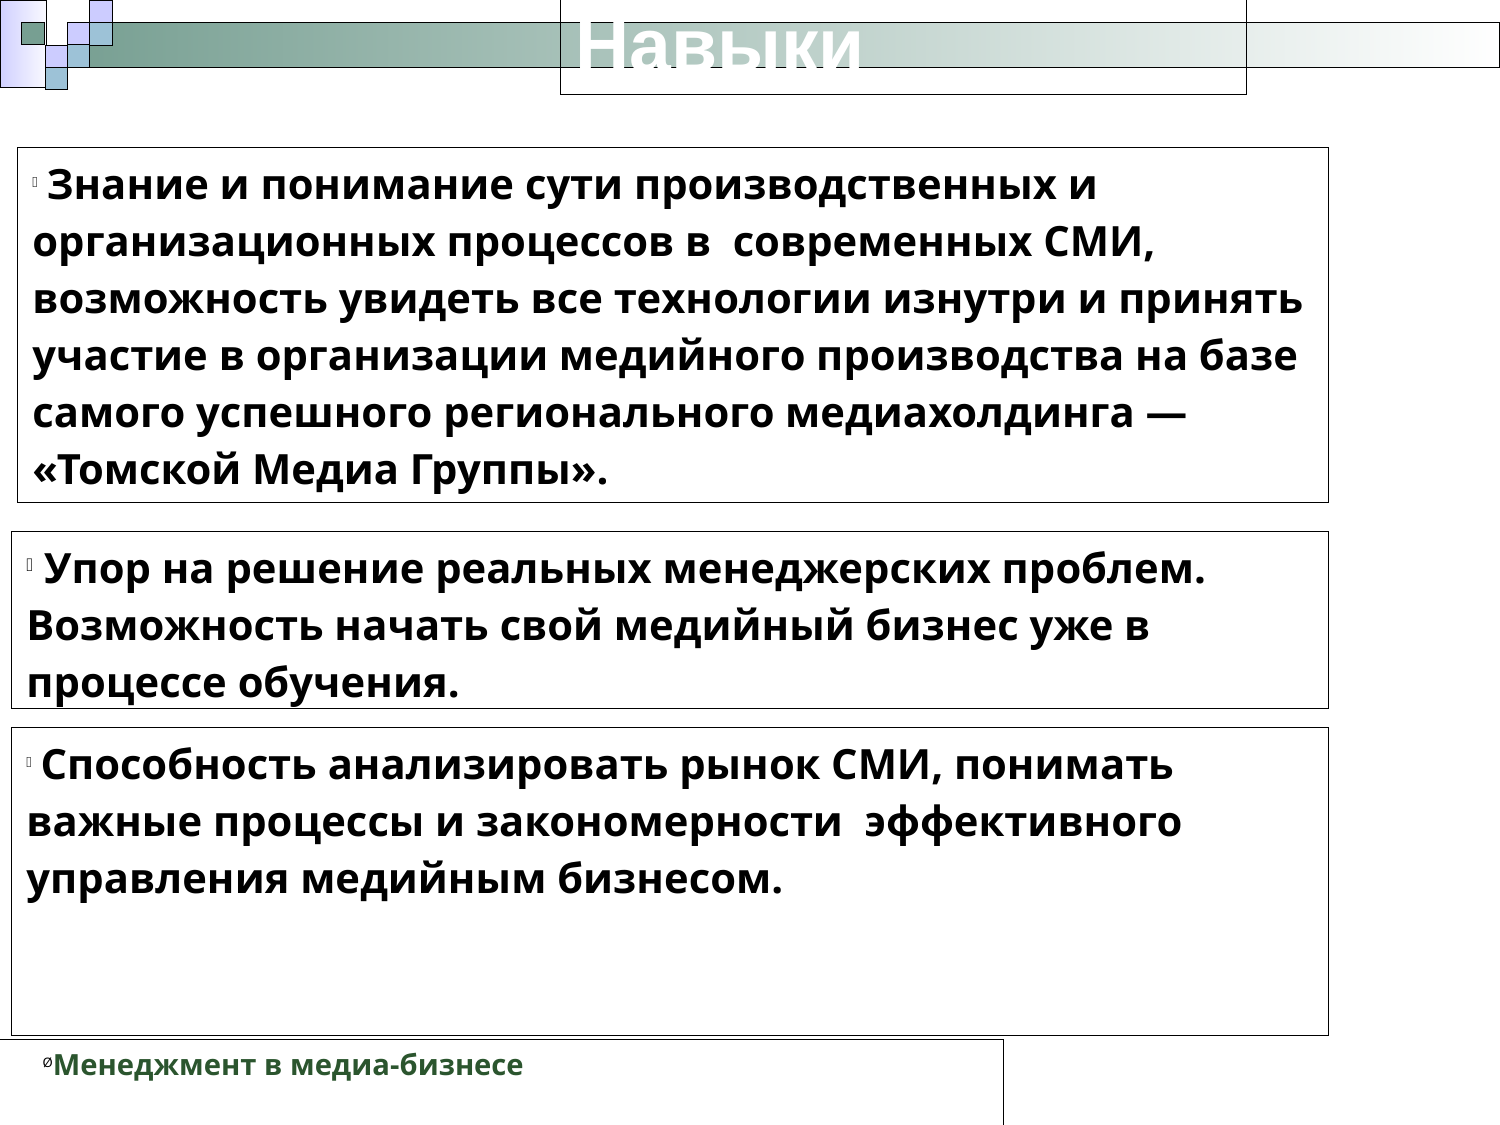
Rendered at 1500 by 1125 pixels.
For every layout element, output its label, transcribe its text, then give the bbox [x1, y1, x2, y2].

text_box Менеджмент в медиа-бизнесе [0, 1039, 1004, 1125]
text_box Упор на решение реальных менеджерских проблем. Возможность начать свой медийный бизнес уже в процессе обучения. [11, 531, 1329, 709]
text_box Способность анализировать рынок СМИ, понимать важные процессы и закономерности эффективного управления медийным бизнесом. [11, 727, 1329, 1036]
text_box Навыки [560, 0, 1247, 95]
text_box Знание и понимание сути производственных и организационных процессов в современных СМИ, возможность увидеть все технологии изнутри и принять участие в организации медийного производства на базе самого успешного регионального медиахолдинга — «Томской Медиа Группы». [17, 147, 1329, 503]
